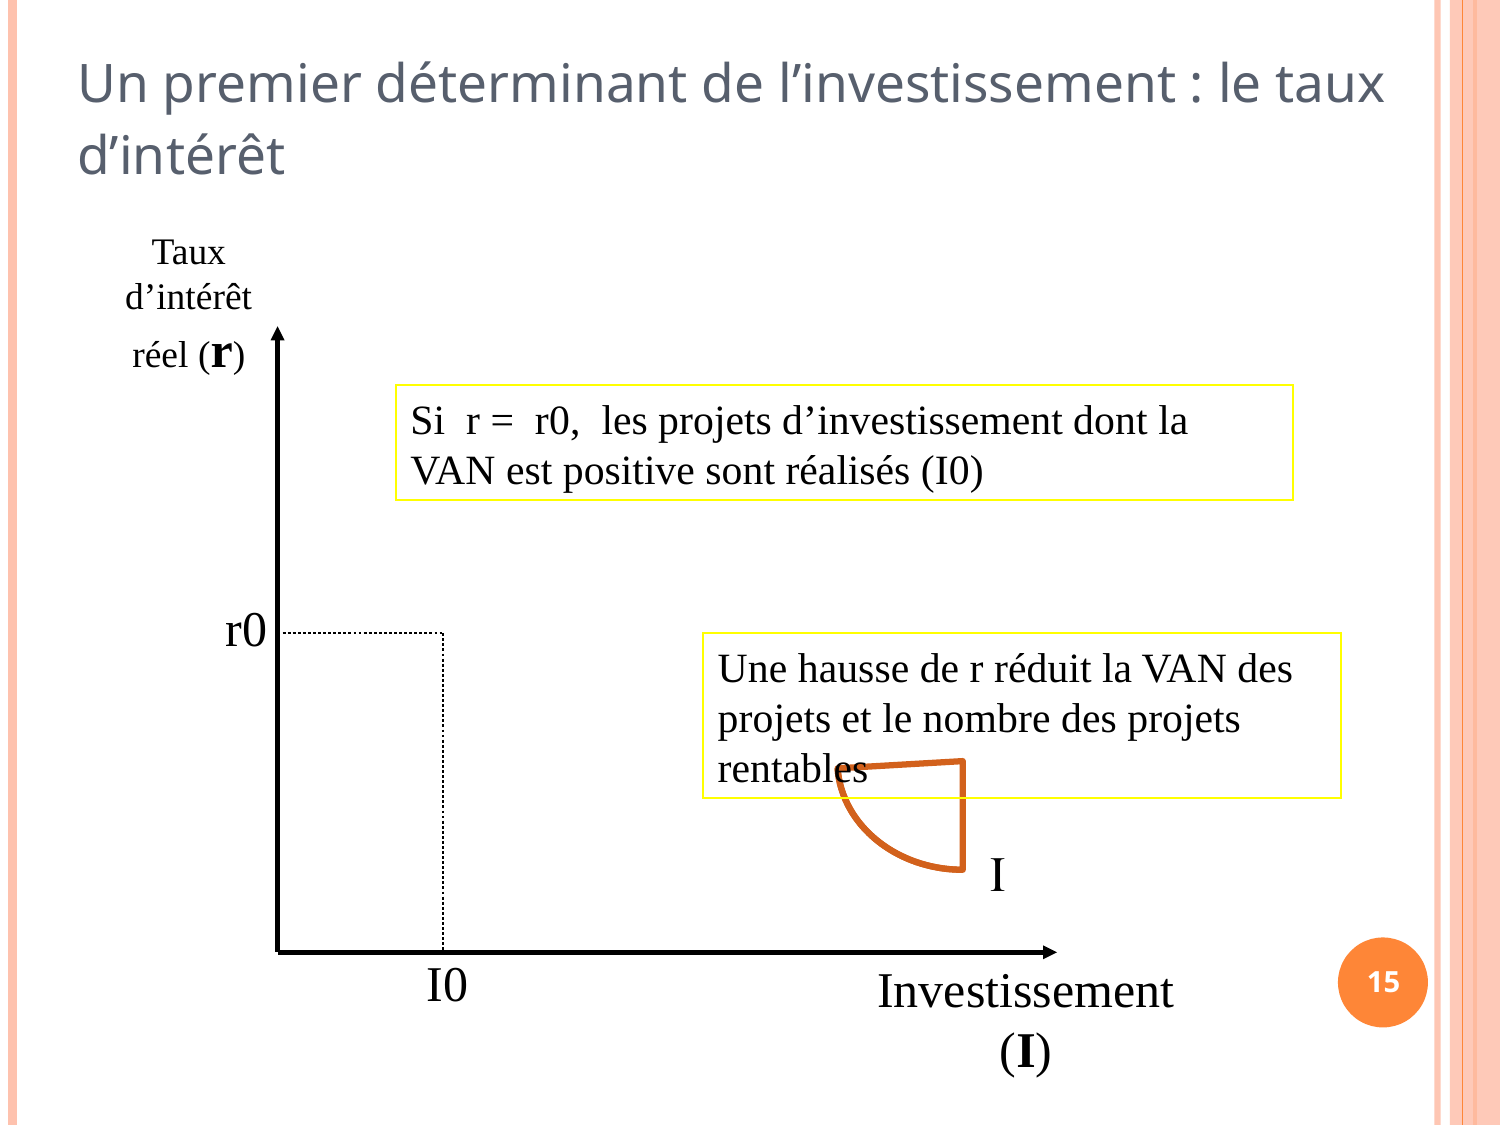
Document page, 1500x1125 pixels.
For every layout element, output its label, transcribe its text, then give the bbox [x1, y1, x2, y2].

title Un premier déterminant de l’investissement : le taux d’intérêt [62, 37, 1450, 198]
text_box I0 [411, 943, 484, 1019]
text_box Si r = r0, les projets d’investissement dont la VAN est positive sont réalisés (I0) [395, 385, 1294, 501]
text_box r0 [211, 589, 283, 665]
text_box Taux d’intérêt réel (r) [88, 219, 290, 385]
text_box I [974, 834, 1022, 909]
slide_number <numéro> [1333, 940, 1434, 1027]
text_box Investissement (I) [862, 949, 1190, 1085]
text_box Une hausse de r réduit la VAN des projets et le nombre des projets rentables [702, 633, 1341, 799]
